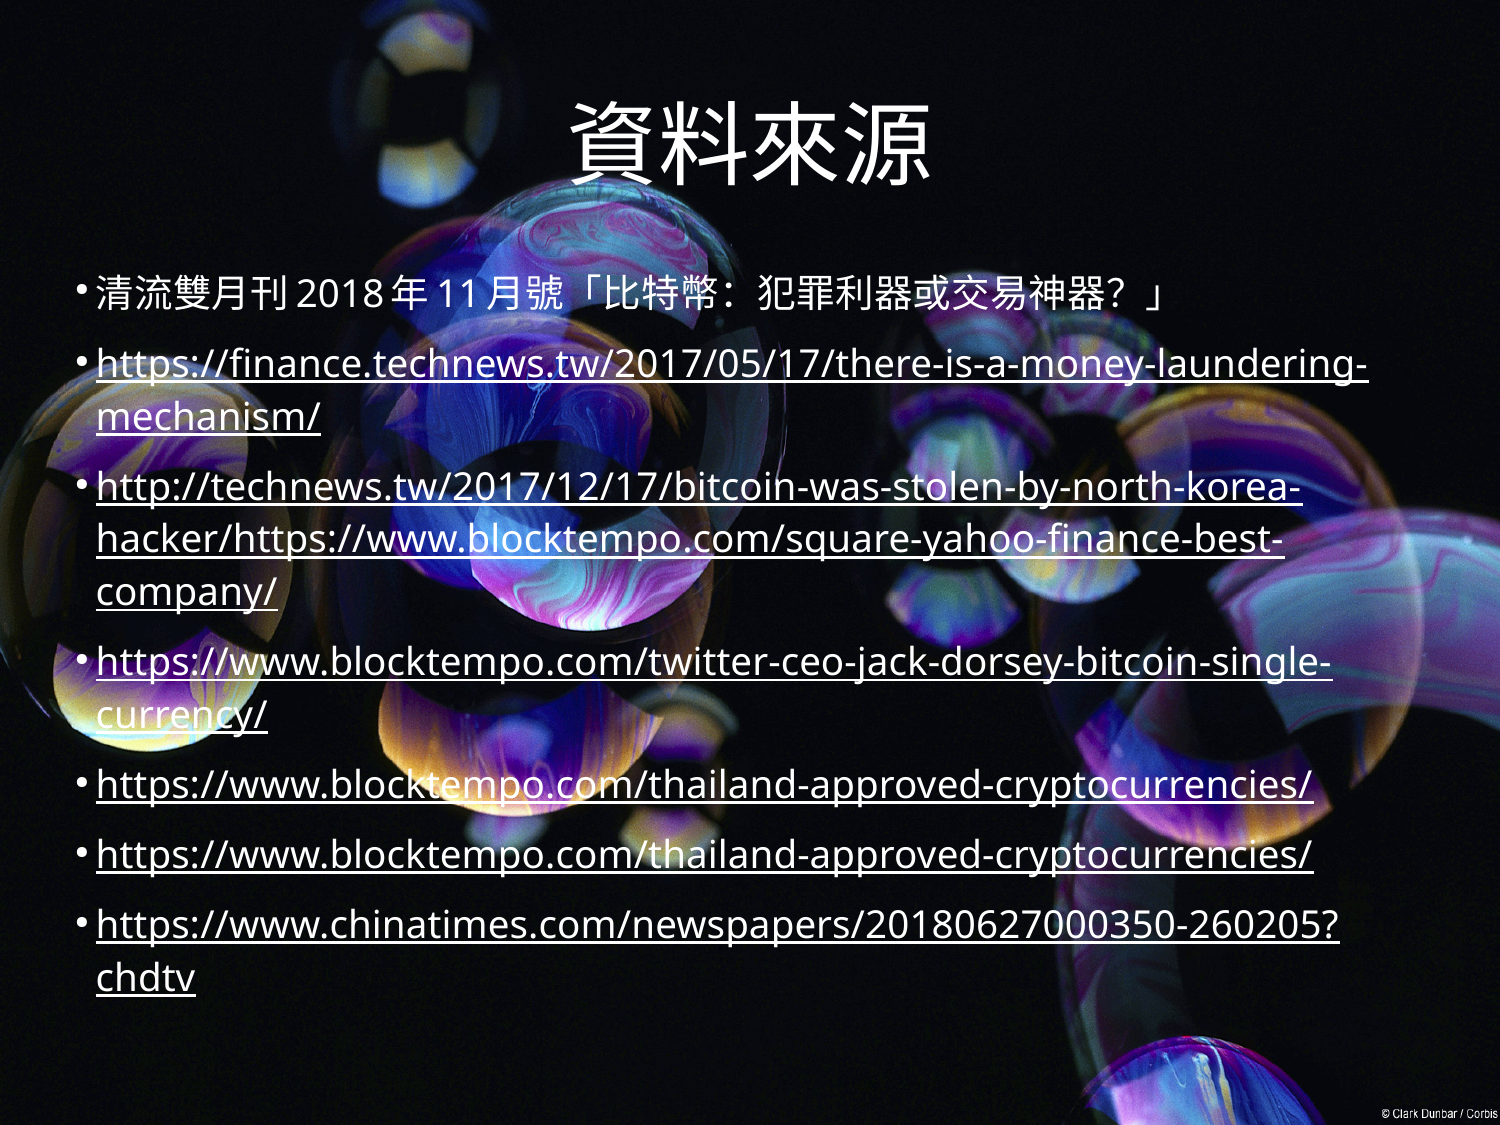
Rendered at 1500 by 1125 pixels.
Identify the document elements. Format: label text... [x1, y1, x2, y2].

picture [0, 0, 1500, 1125]
list 清流雙月刊2018年11月號「比特幣：犯罪利器或交易神器？」 https://finance.technews.tw/2017/05/17/there-is-a-money-laundering-mechanism/ http://technews.tw/2017/12/17/bitcoin-was-stolen-by-north-korea-hacker/https://www.blocktempo.com/square-yahoo-finance-best-company/ https://www.blocktempo.com/twitter-ceo-jack-dorsey-bitcoin-single-currency/ https://www.blocktempo.com/thailand-approved-cryptocurrencies/ https://www.blocktempo.com/thailand-approved-cryptocurrencies/ https://www.chinatimes.com/newspapers/20180627000350-260205?chdtv [75, 262, 1425, 1005]
title 資料來源 [75, 45, 1425, 233]
